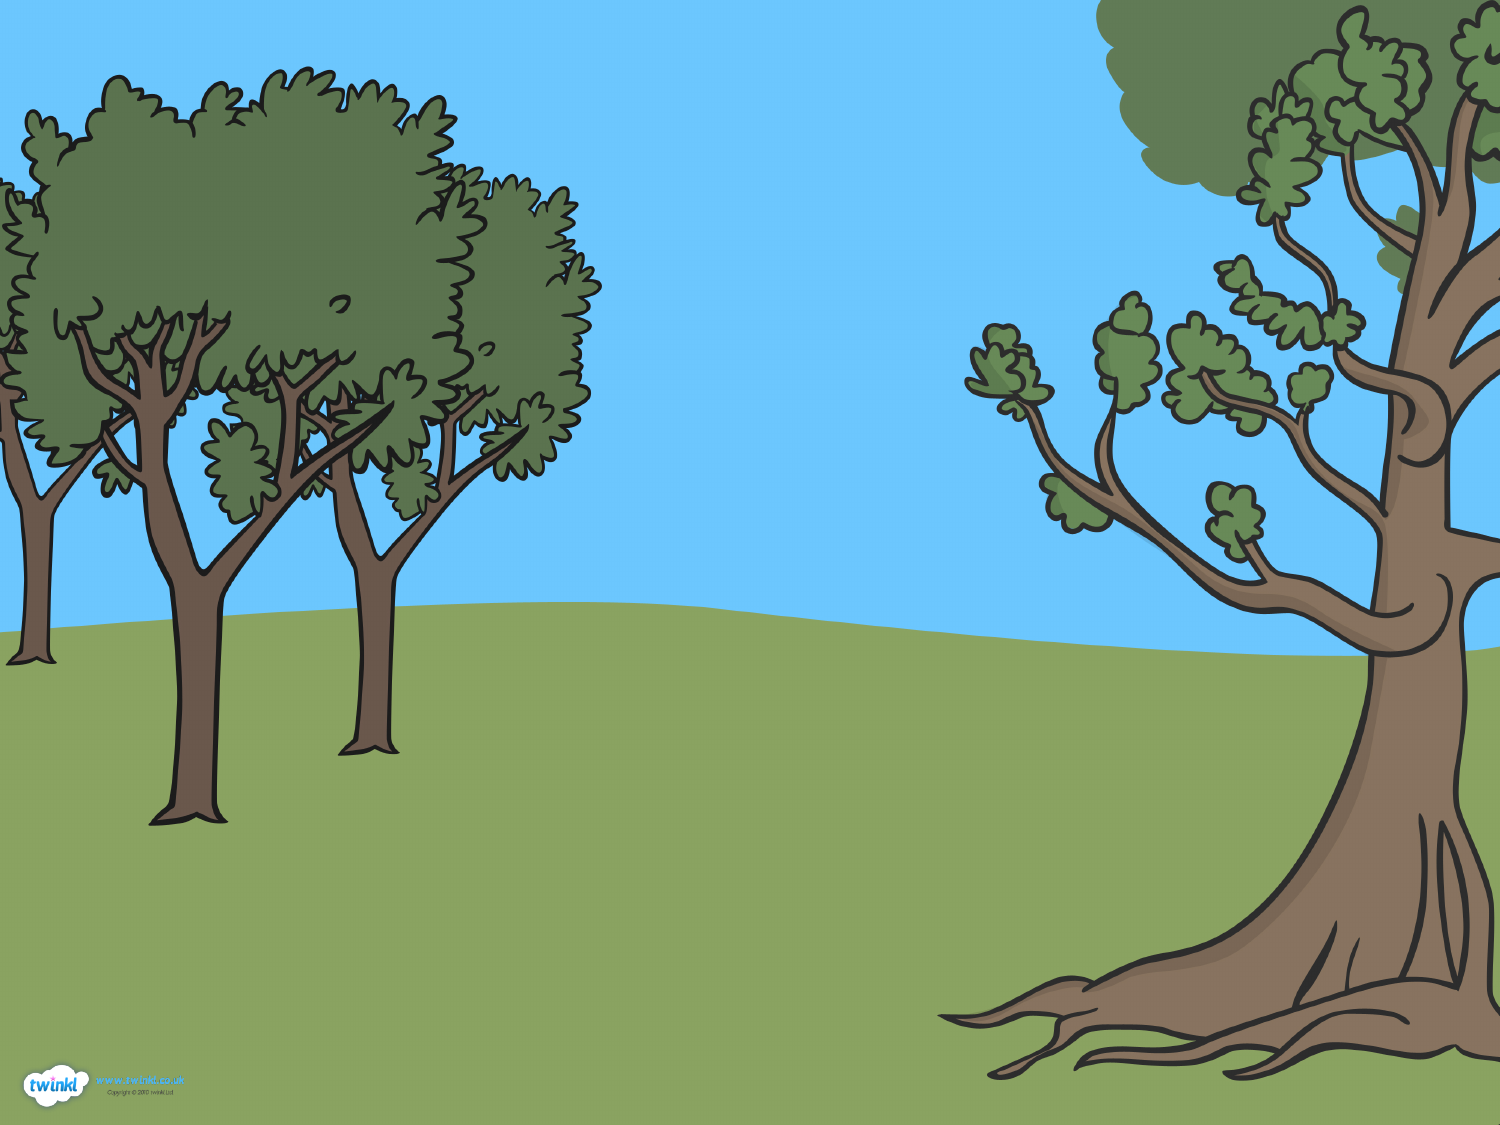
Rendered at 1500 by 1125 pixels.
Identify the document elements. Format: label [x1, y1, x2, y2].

picture [17, 1058, 184, 1113]
